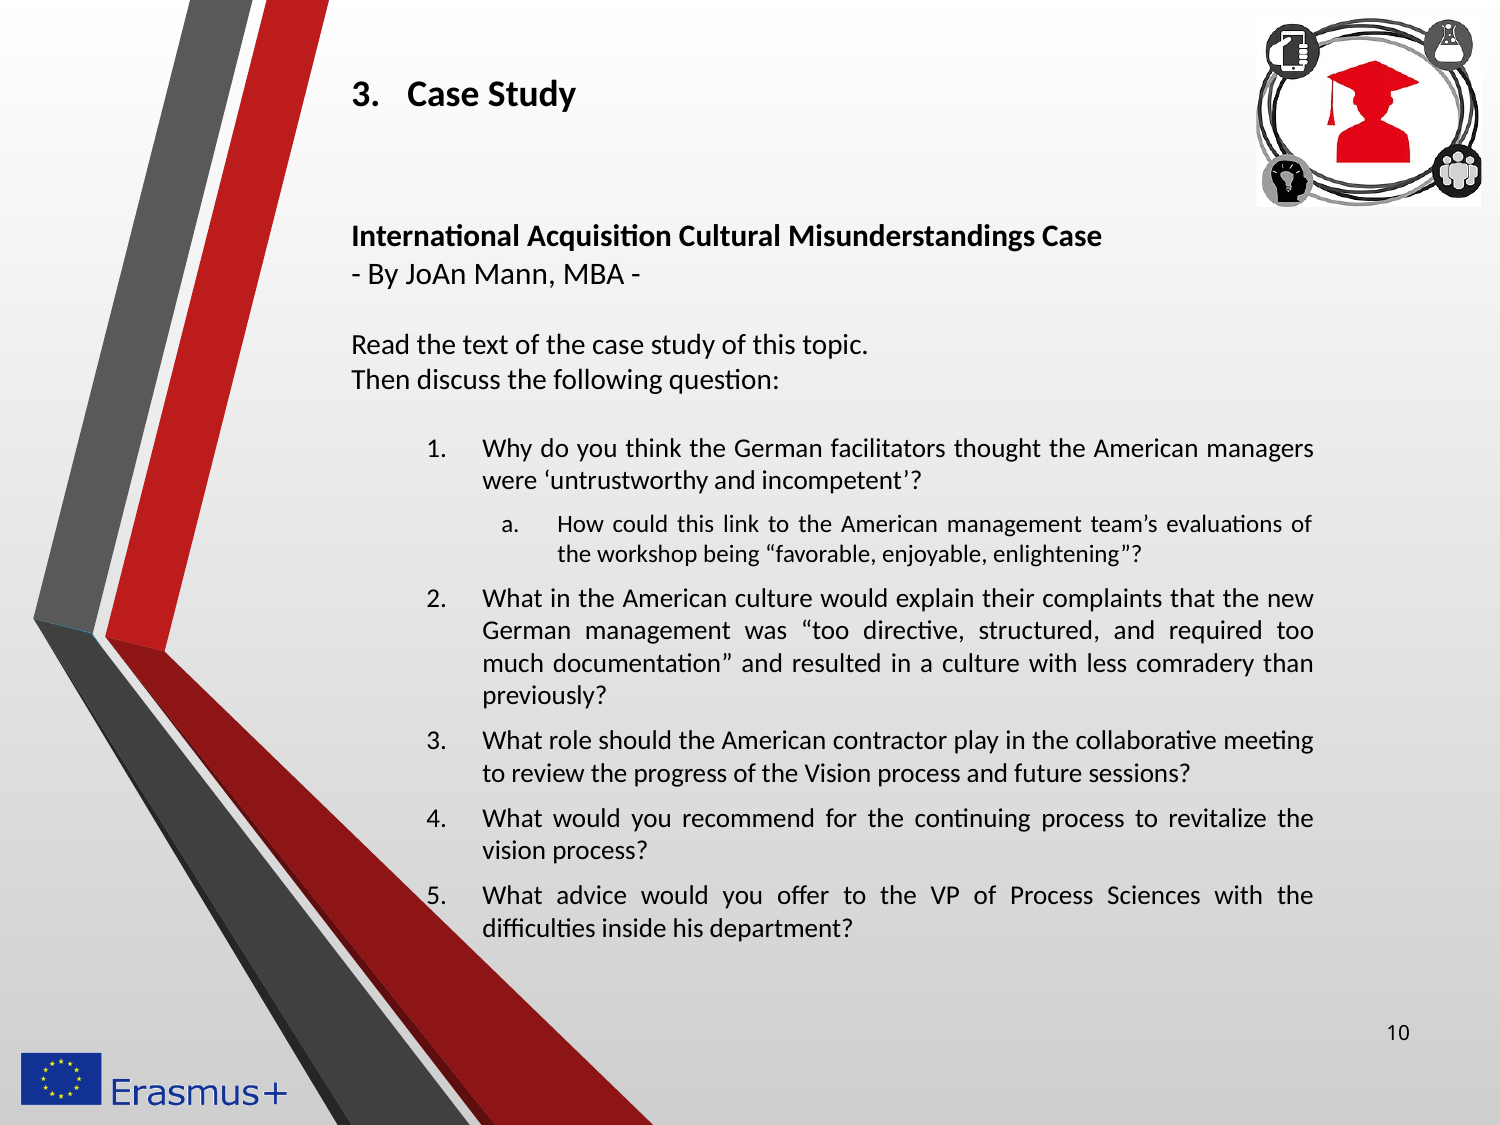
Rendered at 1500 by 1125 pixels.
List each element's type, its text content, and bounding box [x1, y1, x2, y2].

picture [5, 1037, 302, 1120]
slide_number <numer> [1357, 1003, 1425, 1064]
text_box International Acquisition Cultural Misunderstandings Case - By JoAn Mann, MBA - Read the text of the case study of this topic. Then discuss the following question: Why do you think the German facilitators thought the American managers were ‘untrustworthy and incompetent’? How could this link to the American management team’s evaluations of the workshop being “favorable, enjoyable, enlightening”? What in the American culture would explain their complaints that the new German management was “too directive, structured, and required too much documentation” and resulted in a culture with less comradery than previously? What role should the American contractor play in the collaborative meeting to review the progress of the Vision process and future sessions? What would you recommend for the continuing process to revitalize the vision process? What advice would you offer to the VP of Process Sciences with the difficulties inside his department? [336, 208, 1329, 950]
chart [1257, 19, 1483, 209]
text_box Case Study [336, 61, 975, 122]
picture [1256, 18, 1482, 207]
